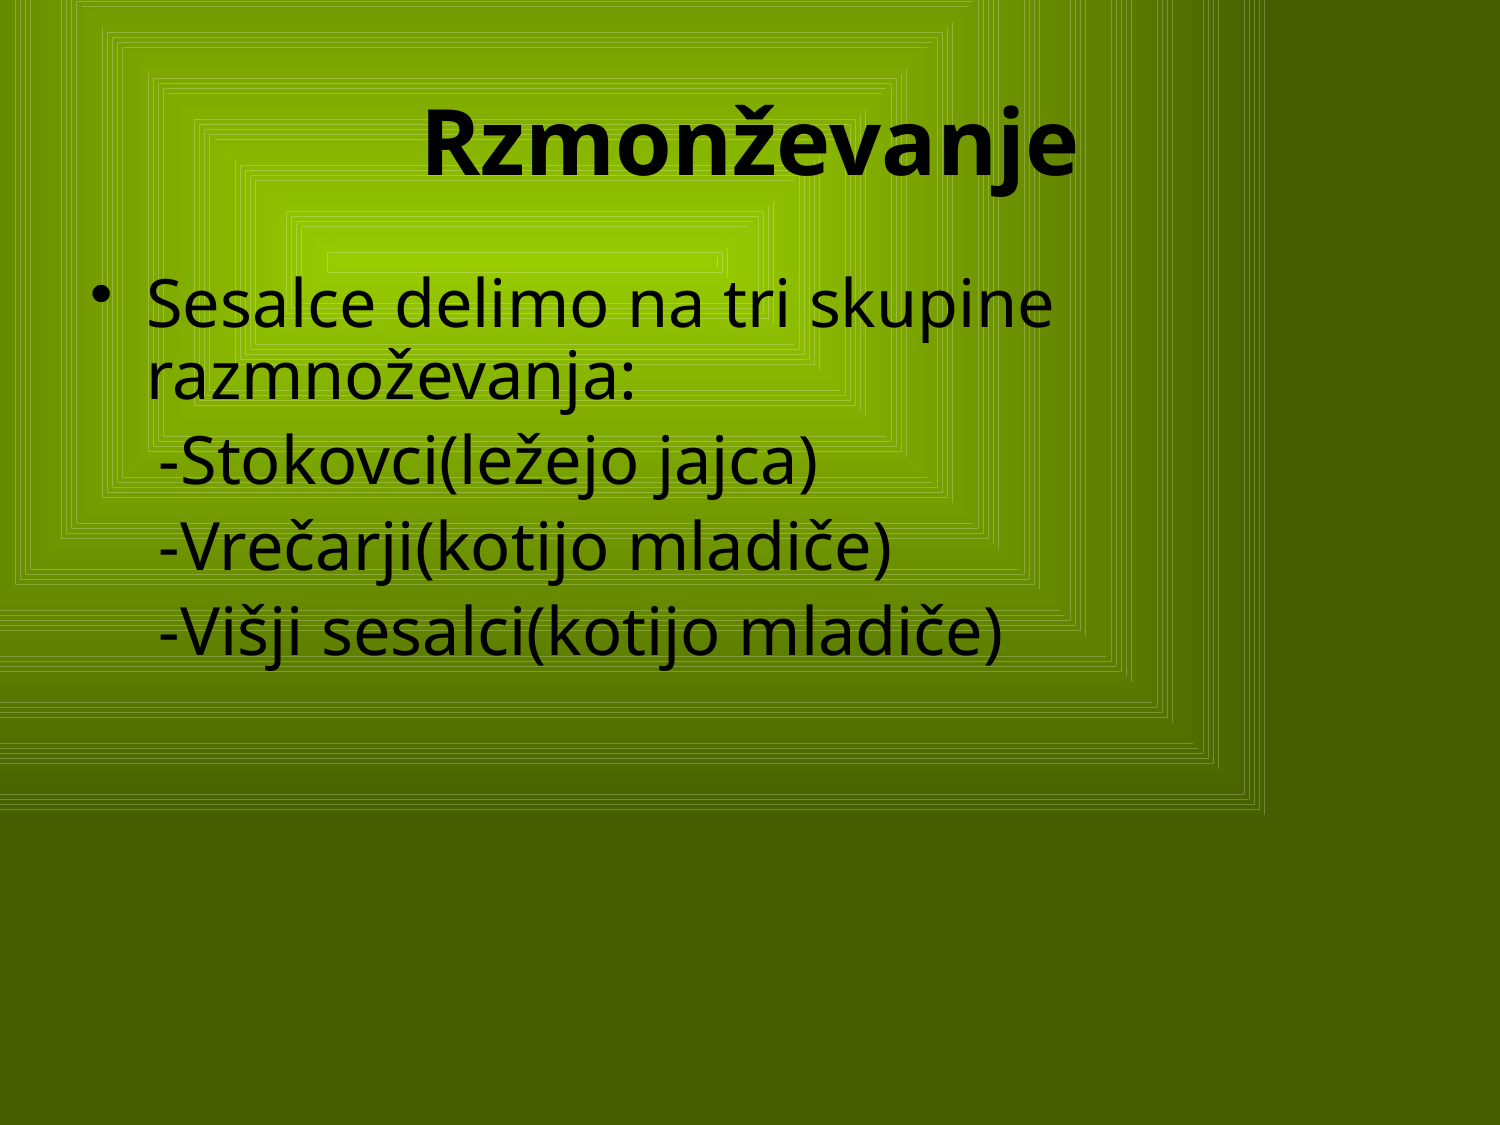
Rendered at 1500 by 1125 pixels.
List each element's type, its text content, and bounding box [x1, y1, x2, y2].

list Sesalce delimo na tri skupine razmnoževanja: -Stokovci(ležejo jajca) -Vrečarji(kotijo mladiče) -Višji sesalci(kotijo mladiče) [75, 262, 1425, 1005]
title Rzmonževanje [75, 45, 1425, 233]
